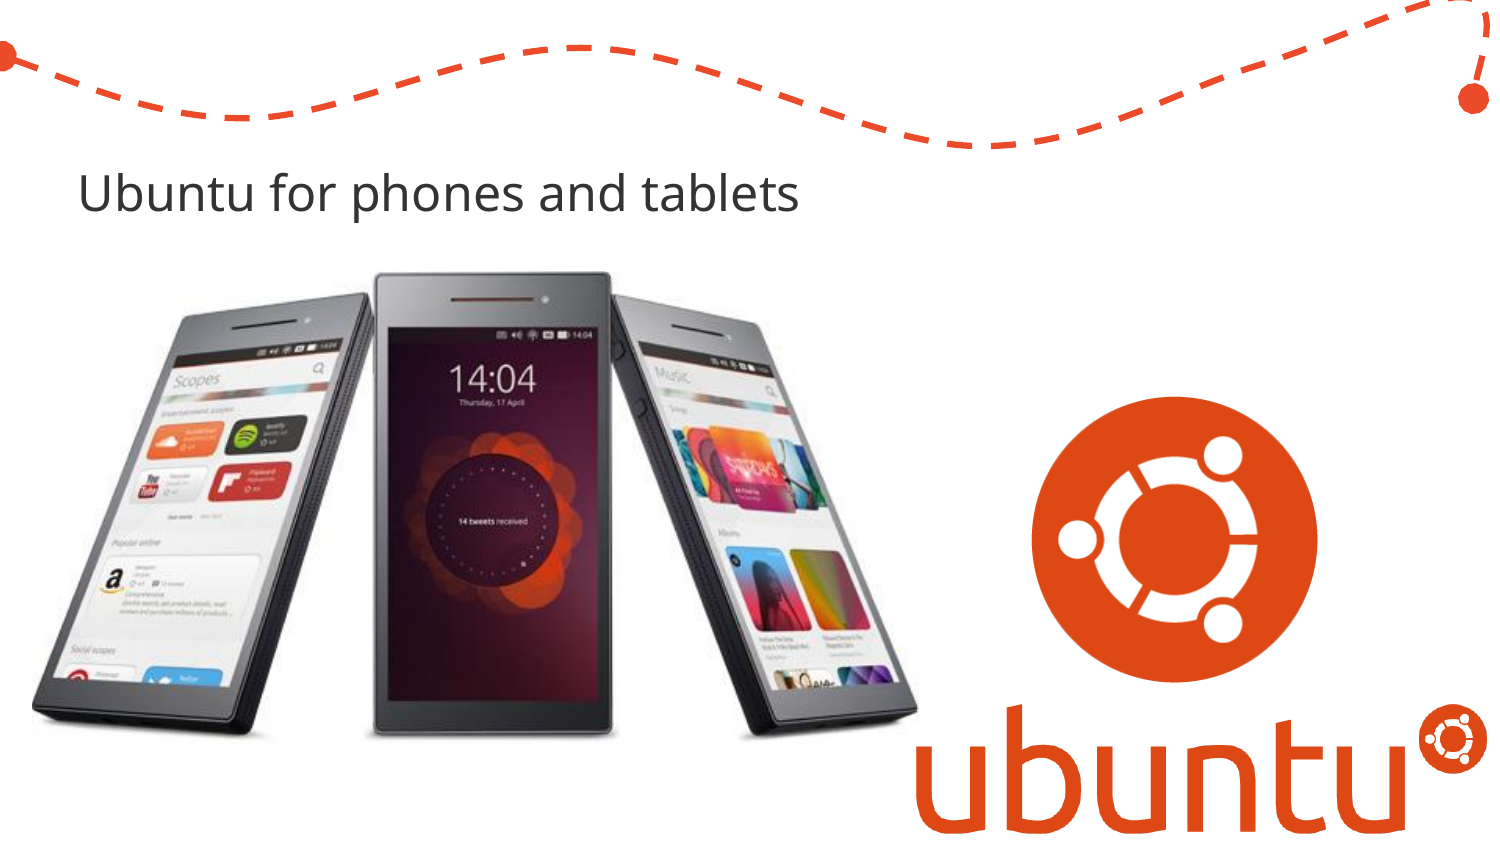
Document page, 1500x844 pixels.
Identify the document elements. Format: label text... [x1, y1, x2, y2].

picture [32, 271, 1487, 834]
picture [1031, 396, 1318, 683]
text_box Ubuntu for phones and tablets [62, 145, 996, 382]
